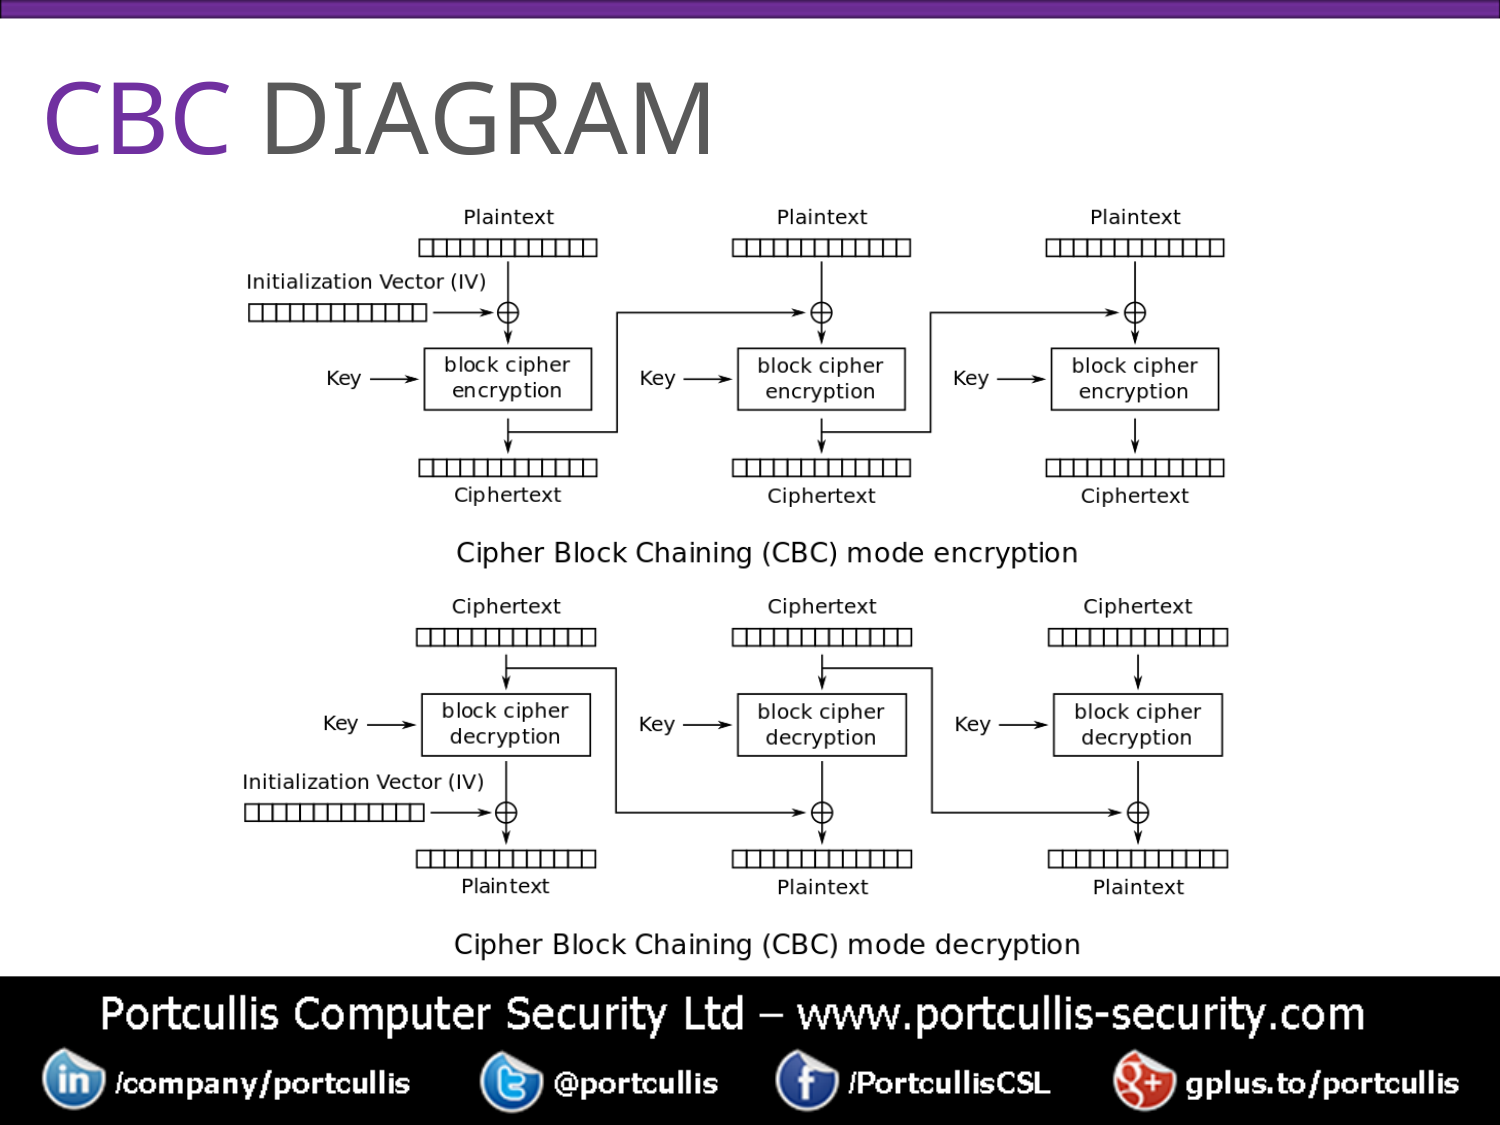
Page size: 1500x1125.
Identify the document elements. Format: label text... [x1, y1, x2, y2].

title CBC DIAGRAM [41, 42, 1434, 202]
picture [0, 0, 1500, 1125]
